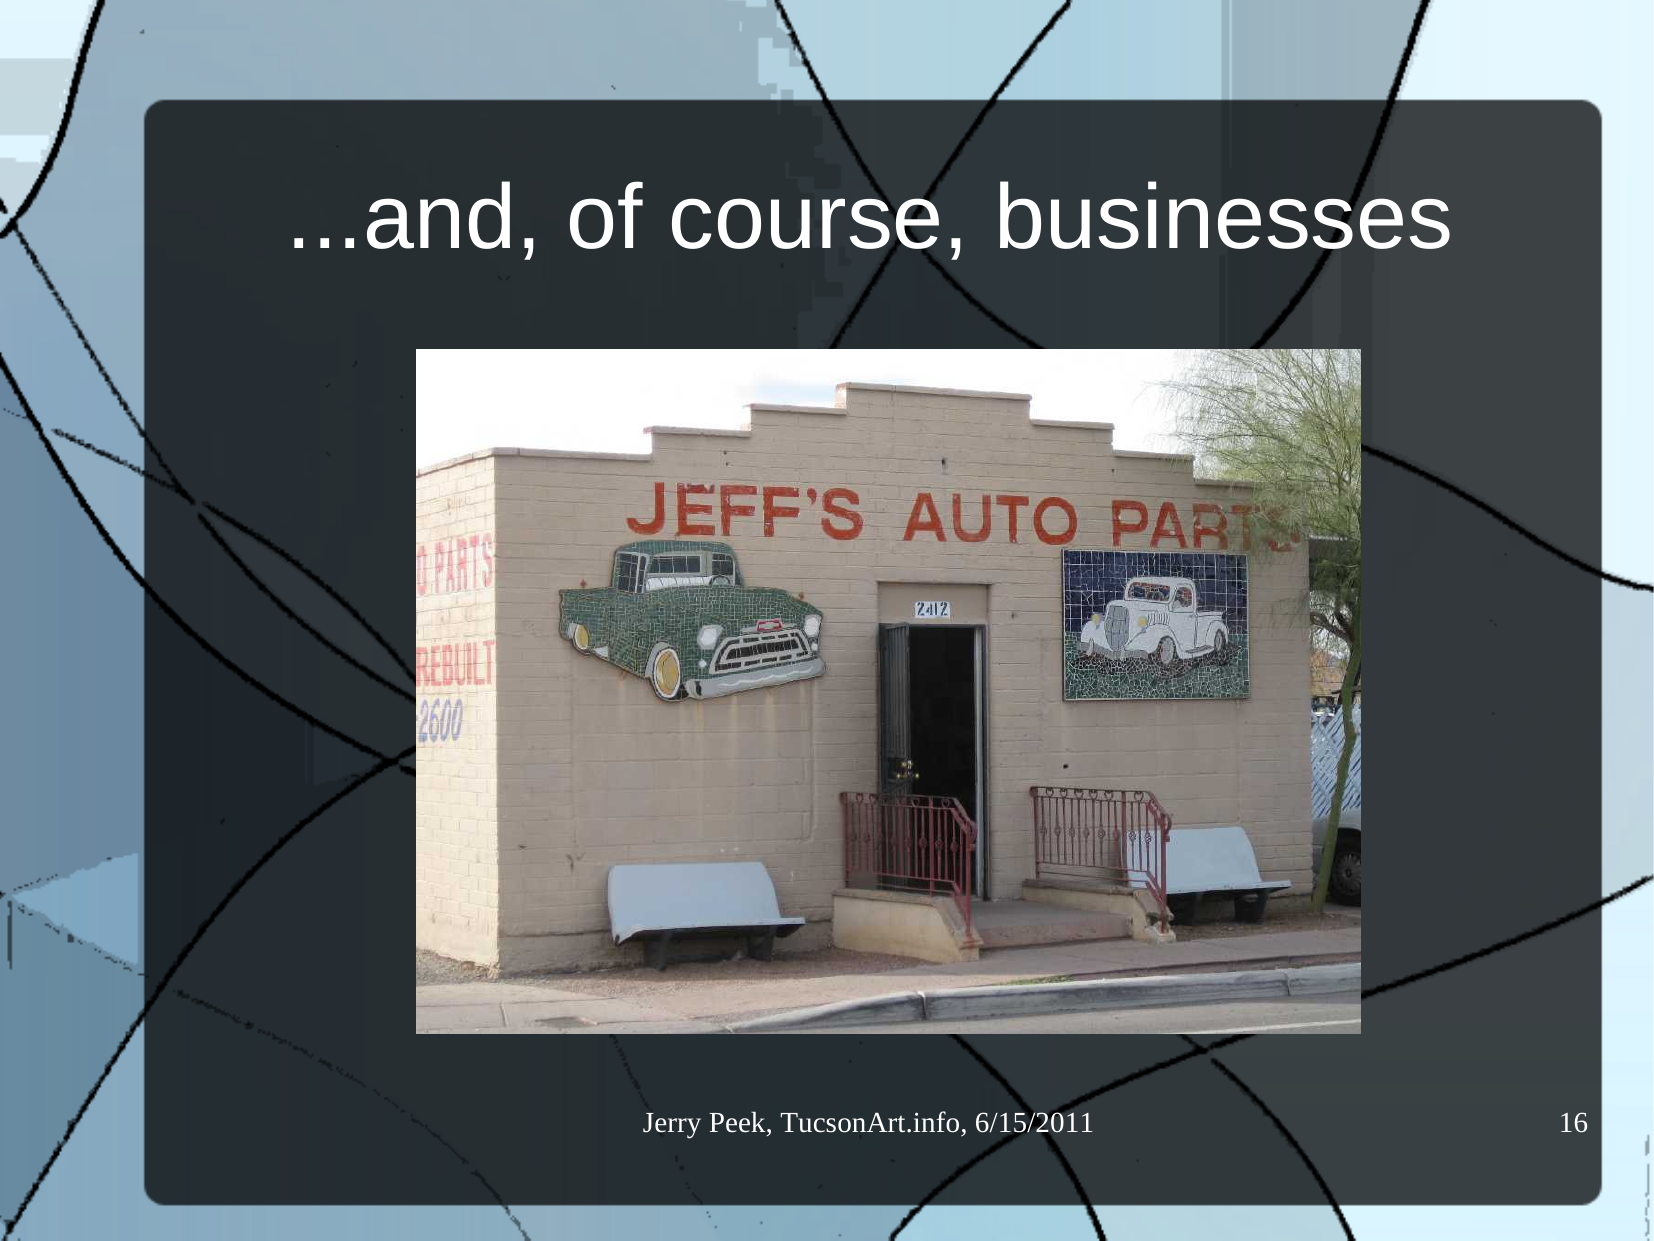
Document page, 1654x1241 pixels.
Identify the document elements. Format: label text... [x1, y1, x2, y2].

picture [0, 0, 1654, 1241]
title ...and, of course, businesses [159, 108, 1583, 325]
